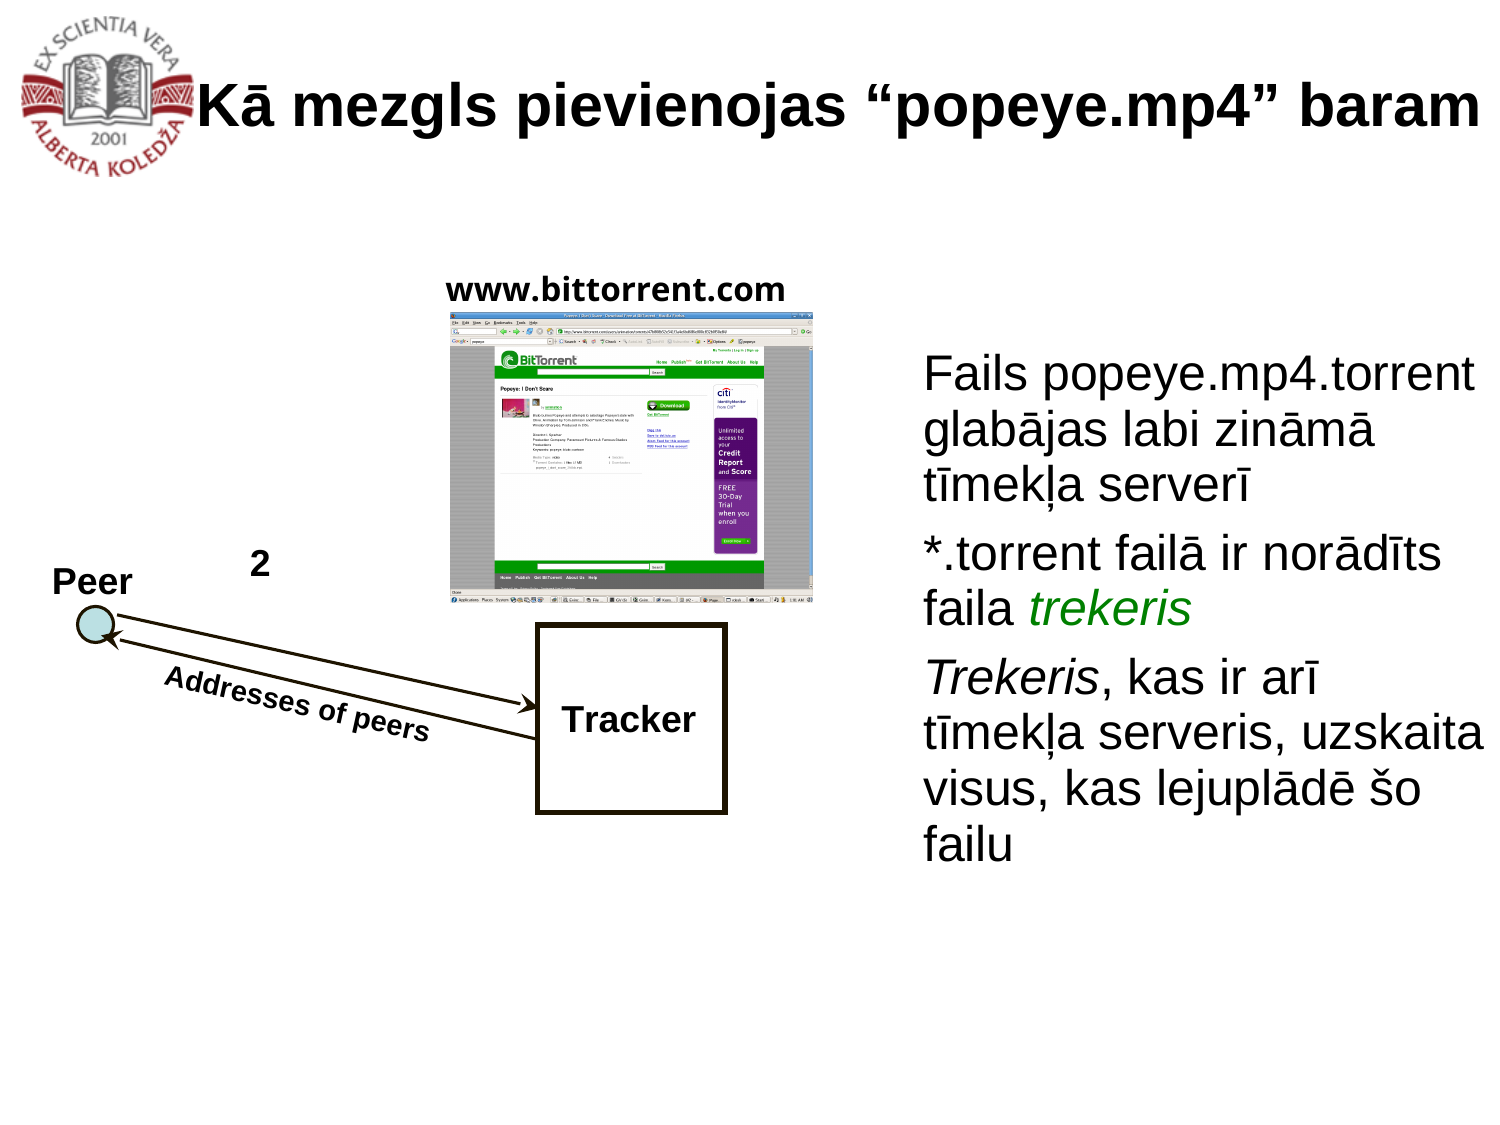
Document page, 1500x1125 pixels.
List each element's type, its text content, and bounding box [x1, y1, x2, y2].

text_box www.bittorrent.com [430, 260, 802, 316]
picture [450, 312, 813, 603]
text_box 2 [235, 530, 286, 592]
text_box Tracker [546, 687, 711, 748]
text_box Addresses of peers [145, 645, 451, 760]
picture [21, 16, 194, 177]
list Fails popeye.mp4.torrent glabājas labi zināmā tīmekļa serverī *.torrent failā ir norādīts faila trekeris Trekeris, kas ir arī tīmekļa serveris, uzskaita visus, kas lejuplādē šo failu [837, 337, 1500, 1080]
title Kā mezgls pievienojas “popeye.mp4” baram [153, 70, 1500, 140]
text_box Peer [36, 549, 148, 611]
text_box [77, 611, 114, 643]
